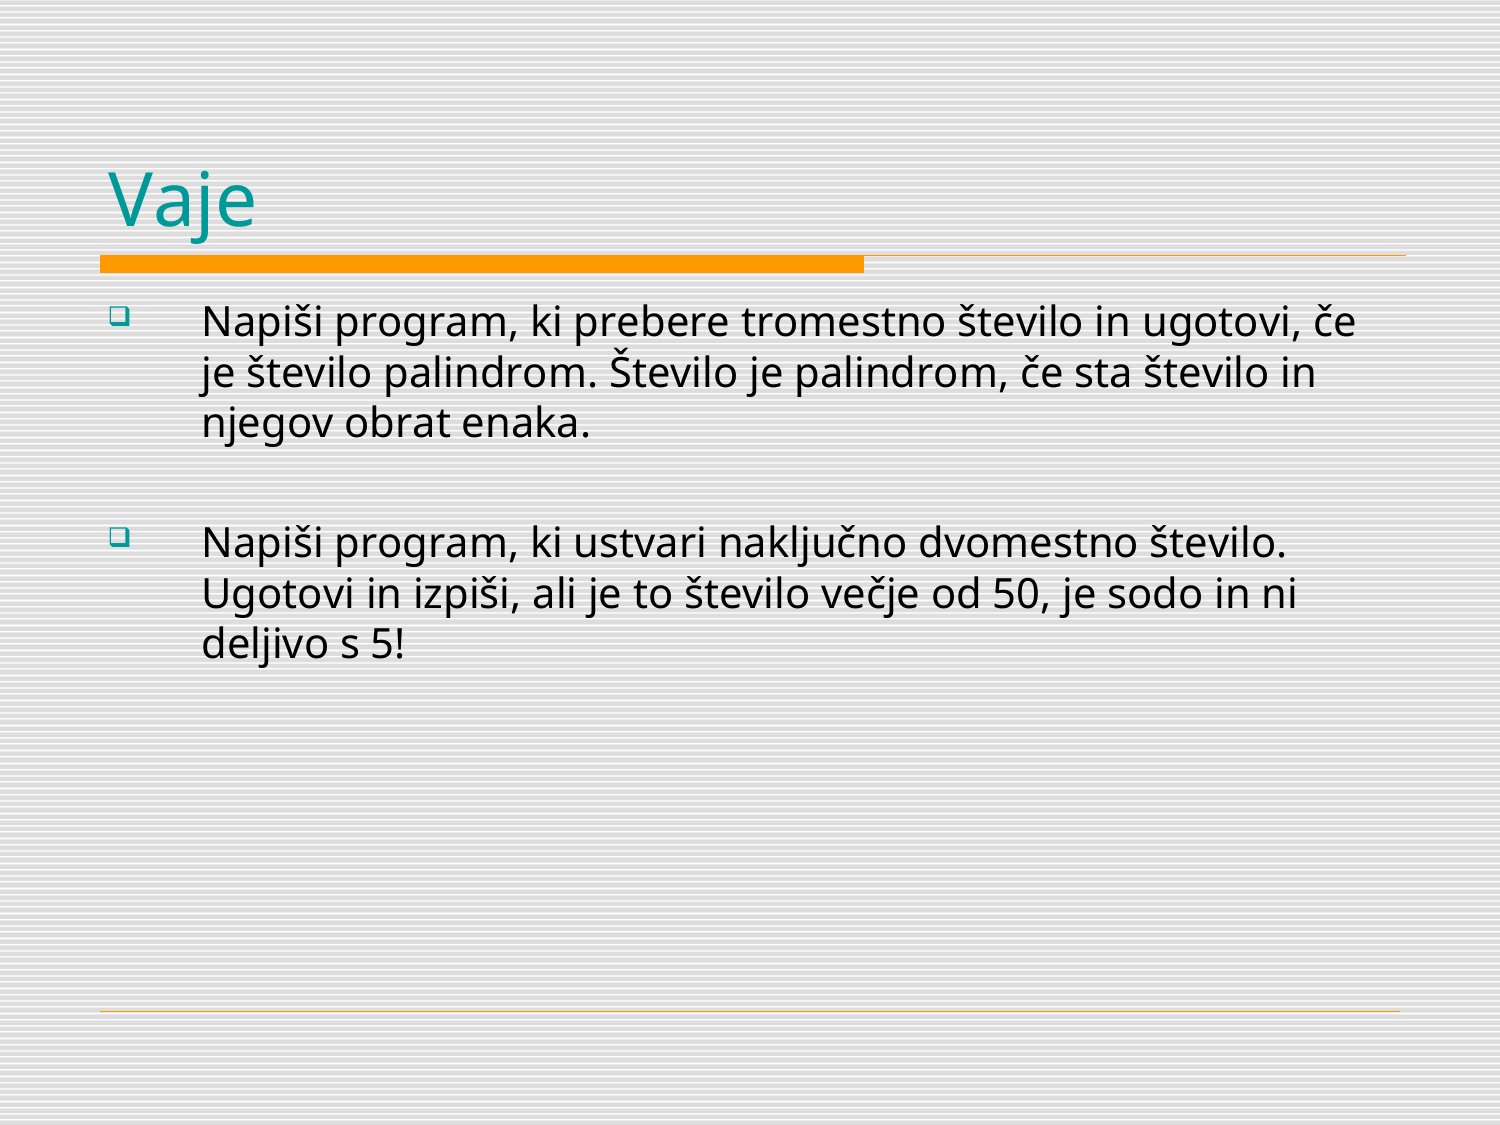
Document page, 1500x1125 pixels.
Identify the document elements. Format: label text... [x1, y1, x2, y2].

title Vaje [94, 49, 1407, 250]
picture [0, 0, 1500, 1125]
list Napiši program, ki prebere tromestno število in ugotovi, če je število palindrom. Število je palindrom, če sta število in njegov obrat enaka. Napiši program, ki ustvari naključno dvomestno število. Ugotovi in izpiši, ali je to število večje od 50, je sodo in ni deljivo s 5! [92, 287, 1406, 988]
